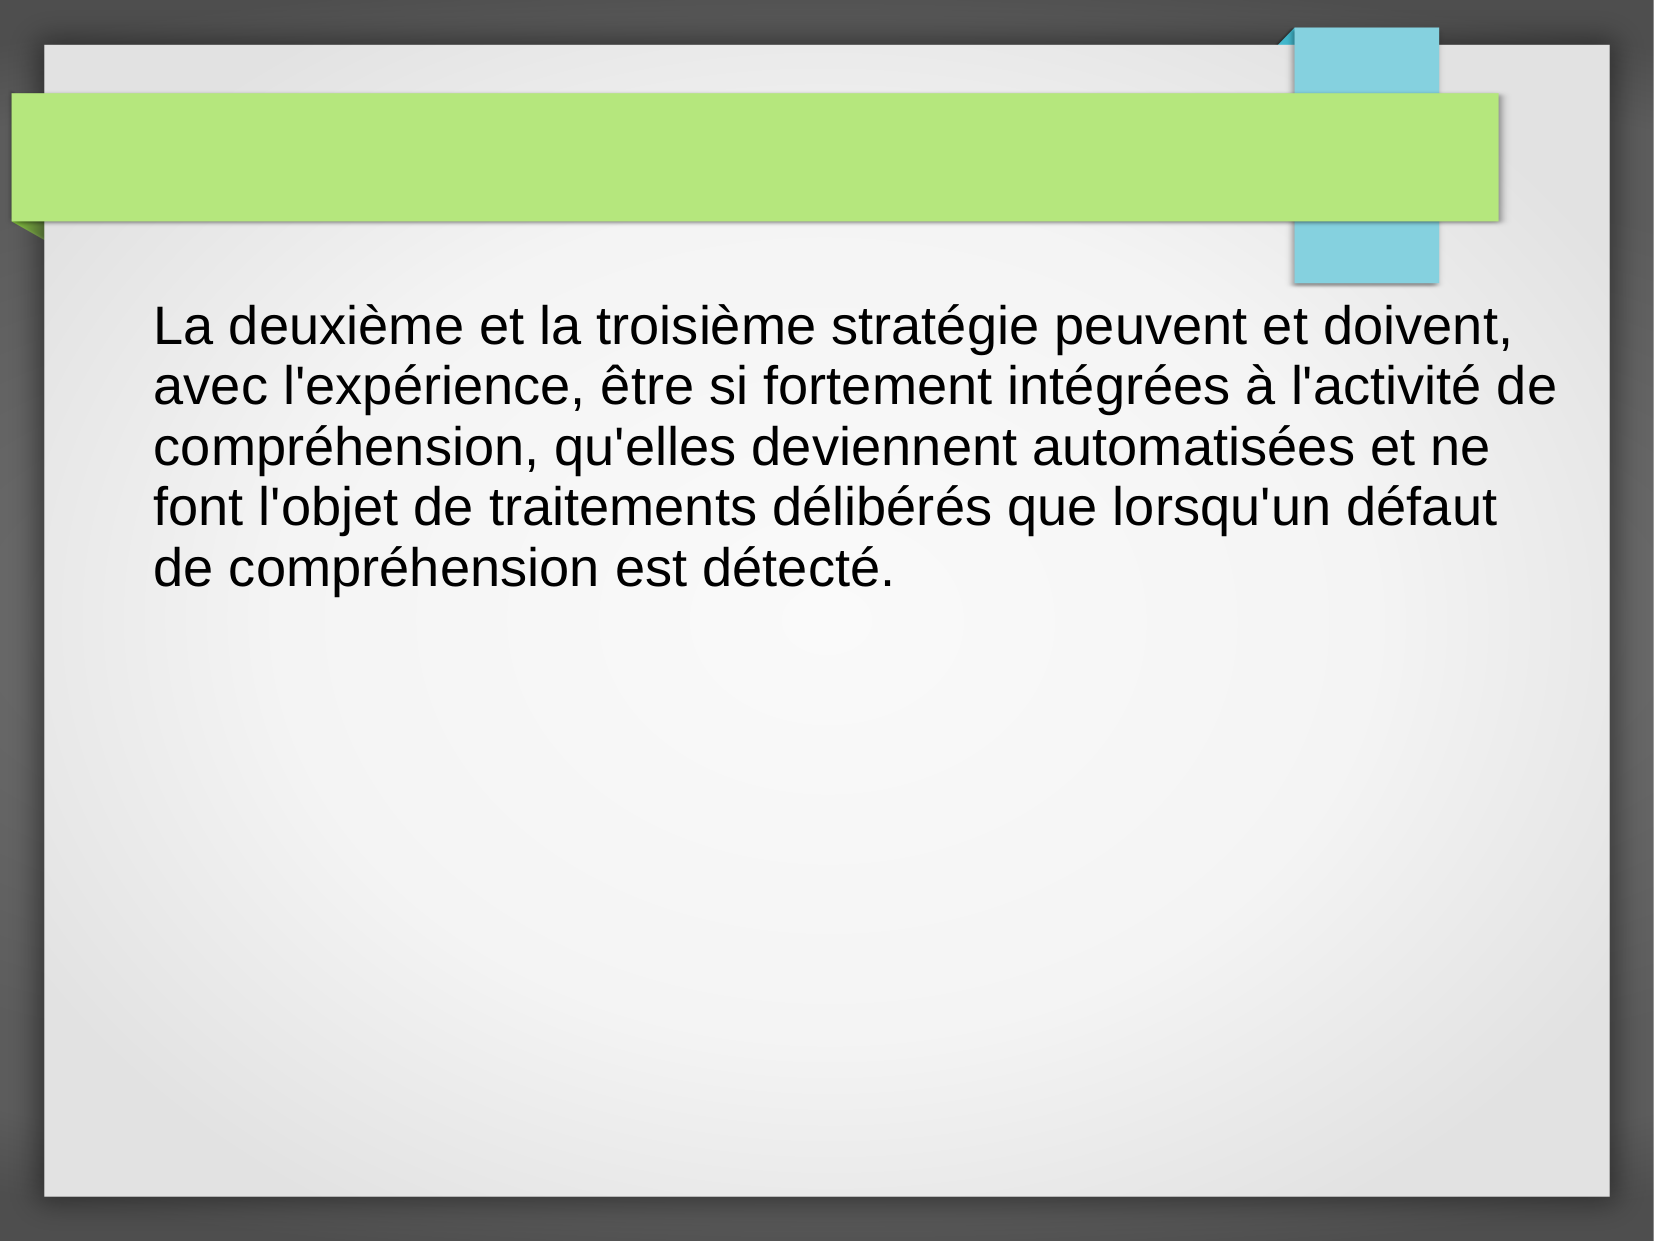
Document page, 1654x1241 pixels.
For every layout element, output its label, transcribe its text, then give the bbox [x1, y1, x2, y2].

list La deuxième et la troisième stratégie peuvent et doivent, avec l'expérience, être si fortement intégrées à l'activité de compréhension, qu'elles deviennent automatisées et ne font l'objet de traitements délibérés que lorsqu'un défaut de compréhension est détecté. [82, 295, 1571, 1015]
picture [0, 0, 1654, 1241]
